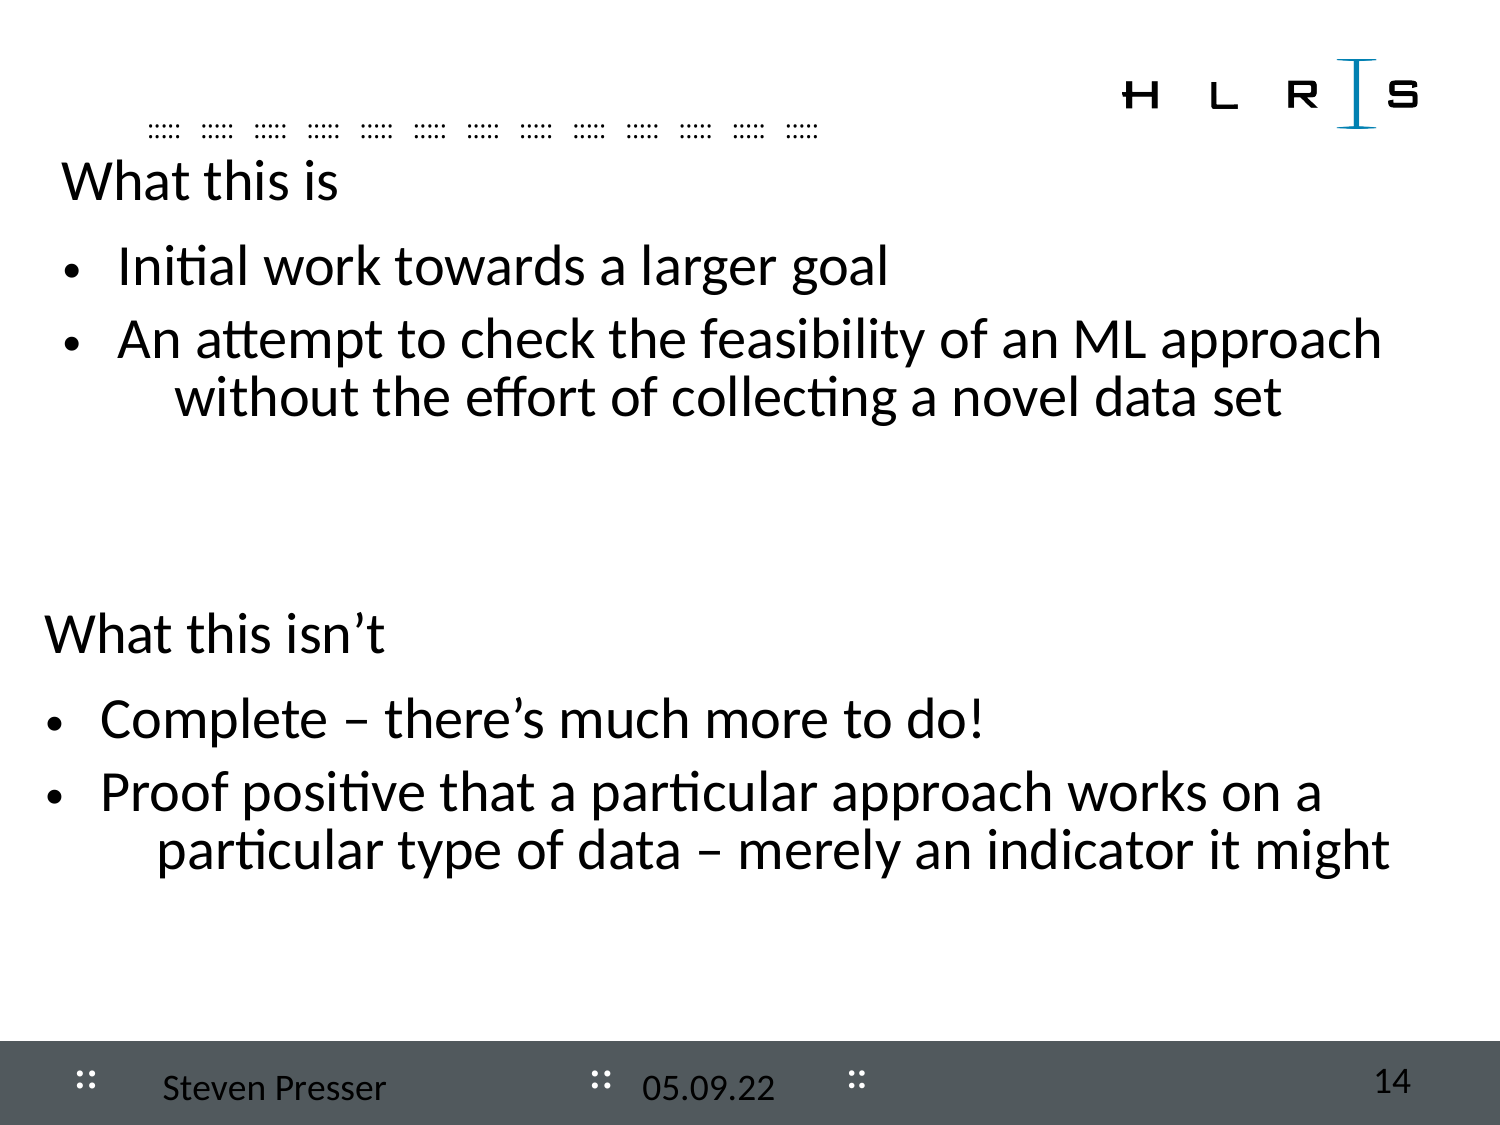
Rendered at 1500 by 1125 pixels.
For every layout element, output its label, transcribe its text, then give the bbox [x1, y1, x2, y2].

picture [1360, 59, 1418, 108]
title What this is [46, 108, 1464, 234]
list Initial work towards a larger goal An attempt to check the feasibility of an ML approach without the effort of collecting a novel data set [46, 234, 1464, 977]
picture [1122, 59, 1353, 108]
list Complete – there’s much more to do! Proof positive that a particular approach works on a particular type of data – merely an indicator it might [29, 686, 1446, 1125]
title What this isn’t [29, 561, 1446, 686]
